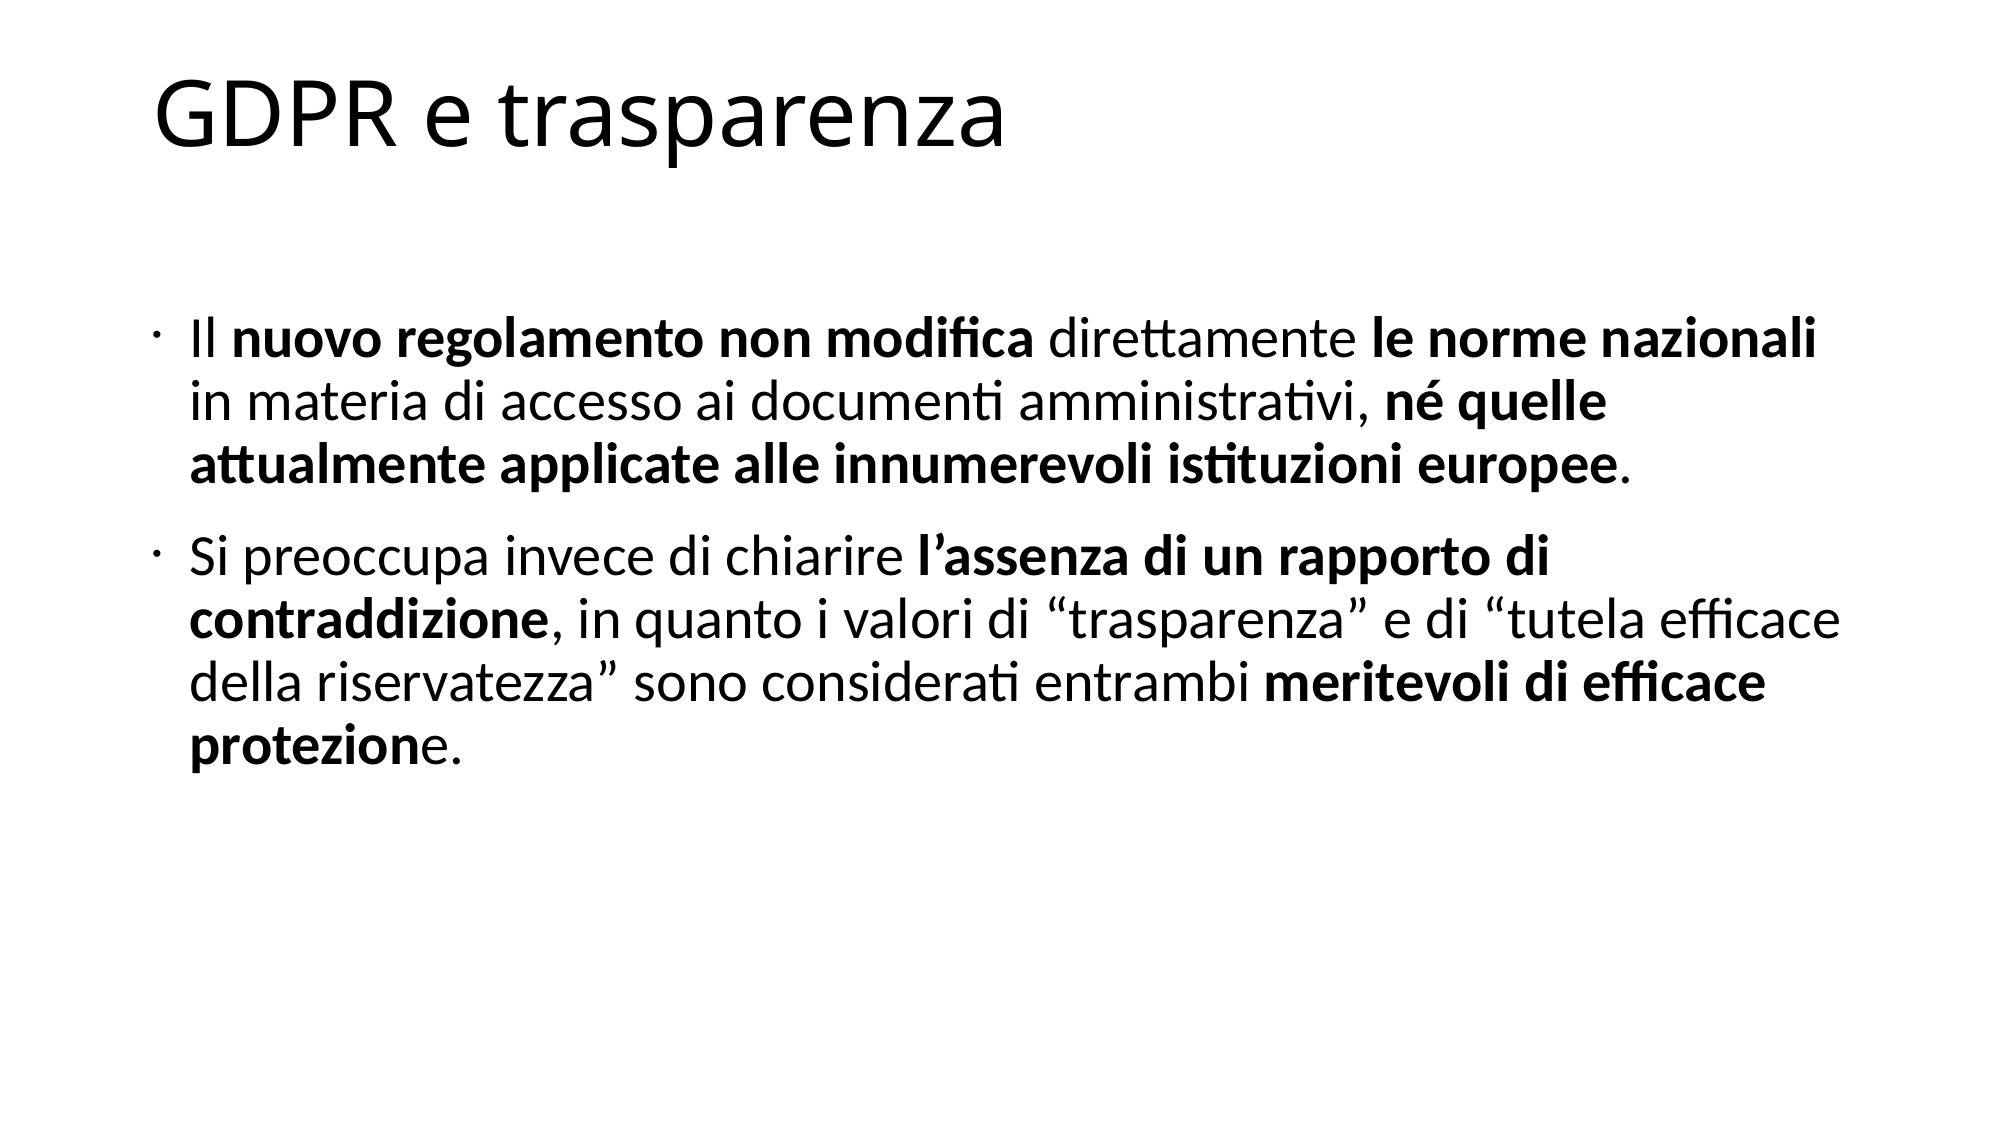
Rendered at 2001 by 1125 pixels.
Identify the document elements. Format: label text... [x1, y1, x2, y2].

list Il nuovo regolamento non modifica direttamente le norme nazionali in materia di accesso ai documenti amministrativi, né quelle attualmente applicate alle innumerevoli istituzioni europee. Si preoccupa invece di chiarire l’assenza di un rapporto di contraddizione, in quanto i valori di “trasparenza” e di “tutela efficace della riservatezza” sono considerati entrambi meritevoli di efficace protezione. [137, 299, 1863, 1014]
title GDPR e trasparenza [137, 59, 1863, 278]
